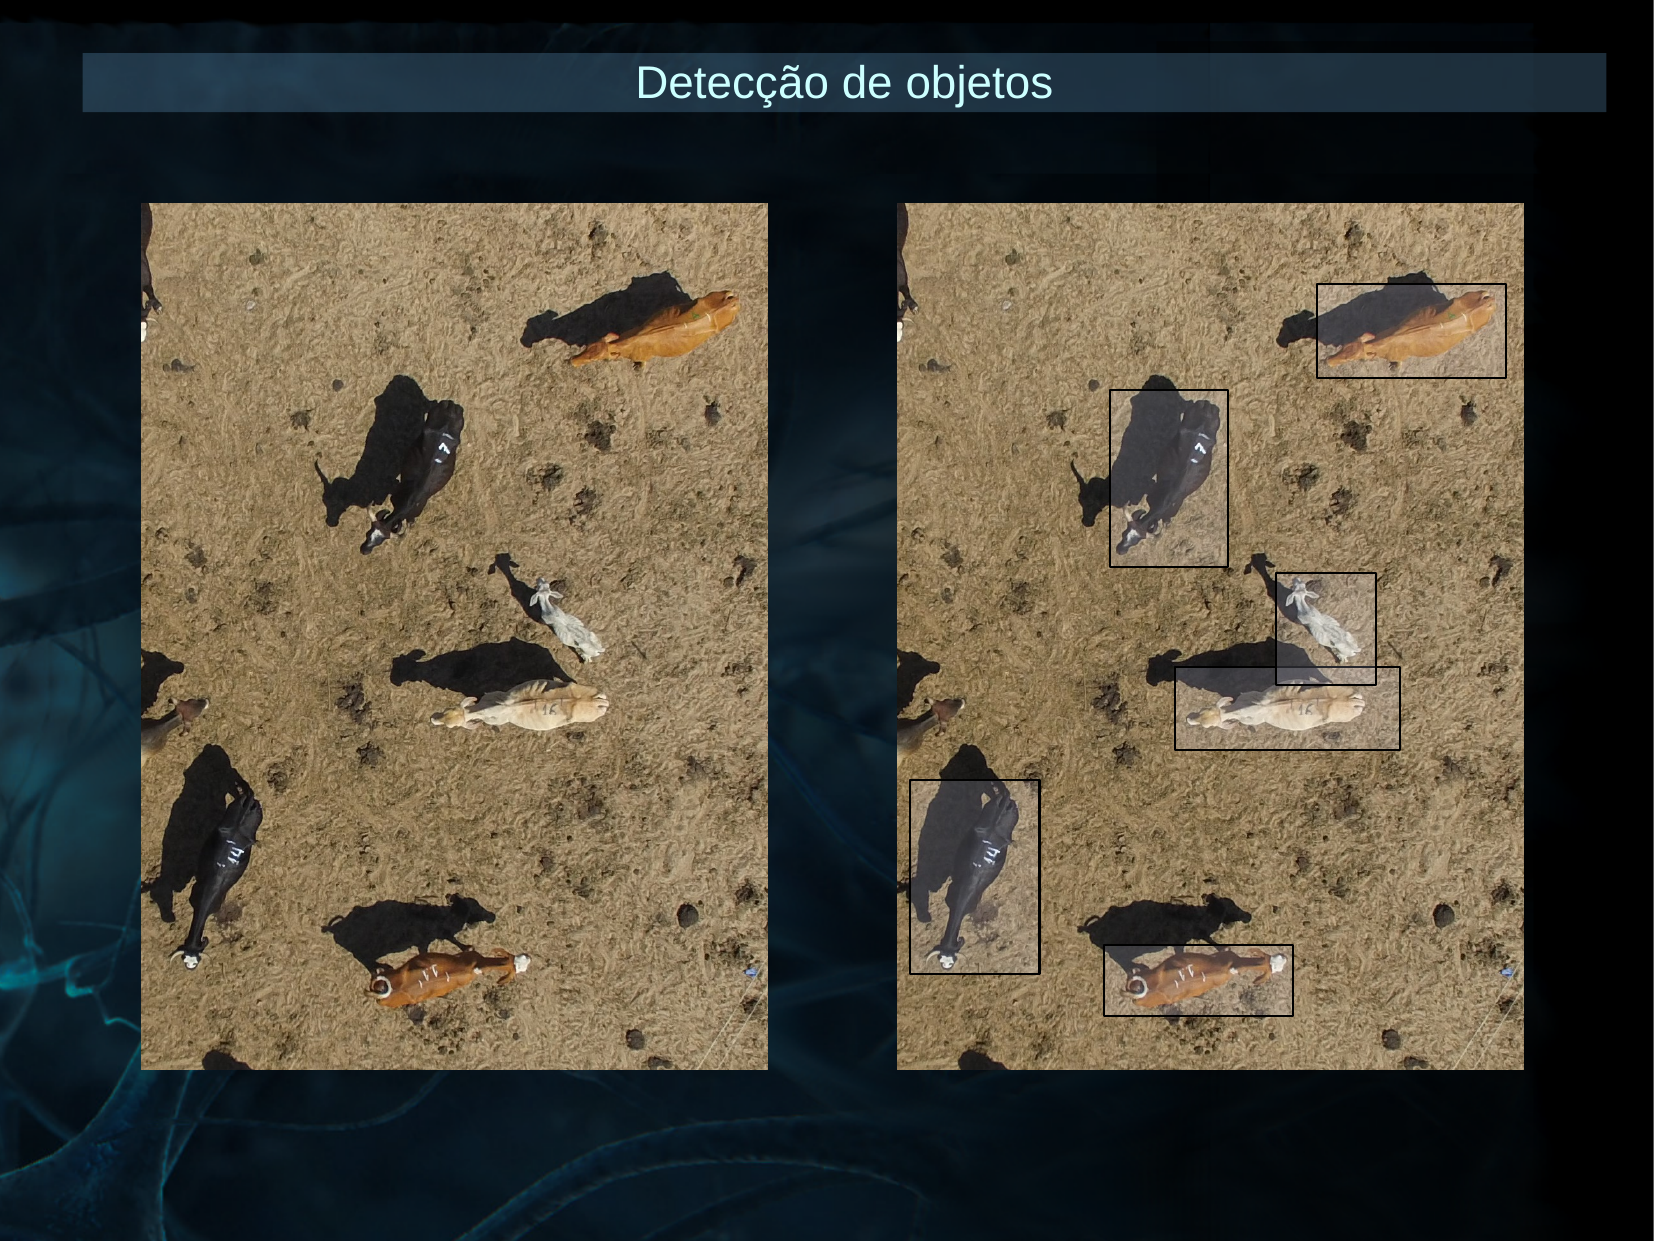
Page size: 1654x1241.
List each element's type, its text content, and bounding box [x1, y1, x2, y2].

text_box [1104, 945, 1294, 1016]
text_box [909, 779, 1040, 974]
picture [0, 0, 1654, 1241]
text_box [1110, 389, 1229, 568]
text_box [1317, 283, 1507, 379]
text_box Detecção de objetos [82, 53, 1607, 113]
text_box [1175, 572, 1400, 751]
